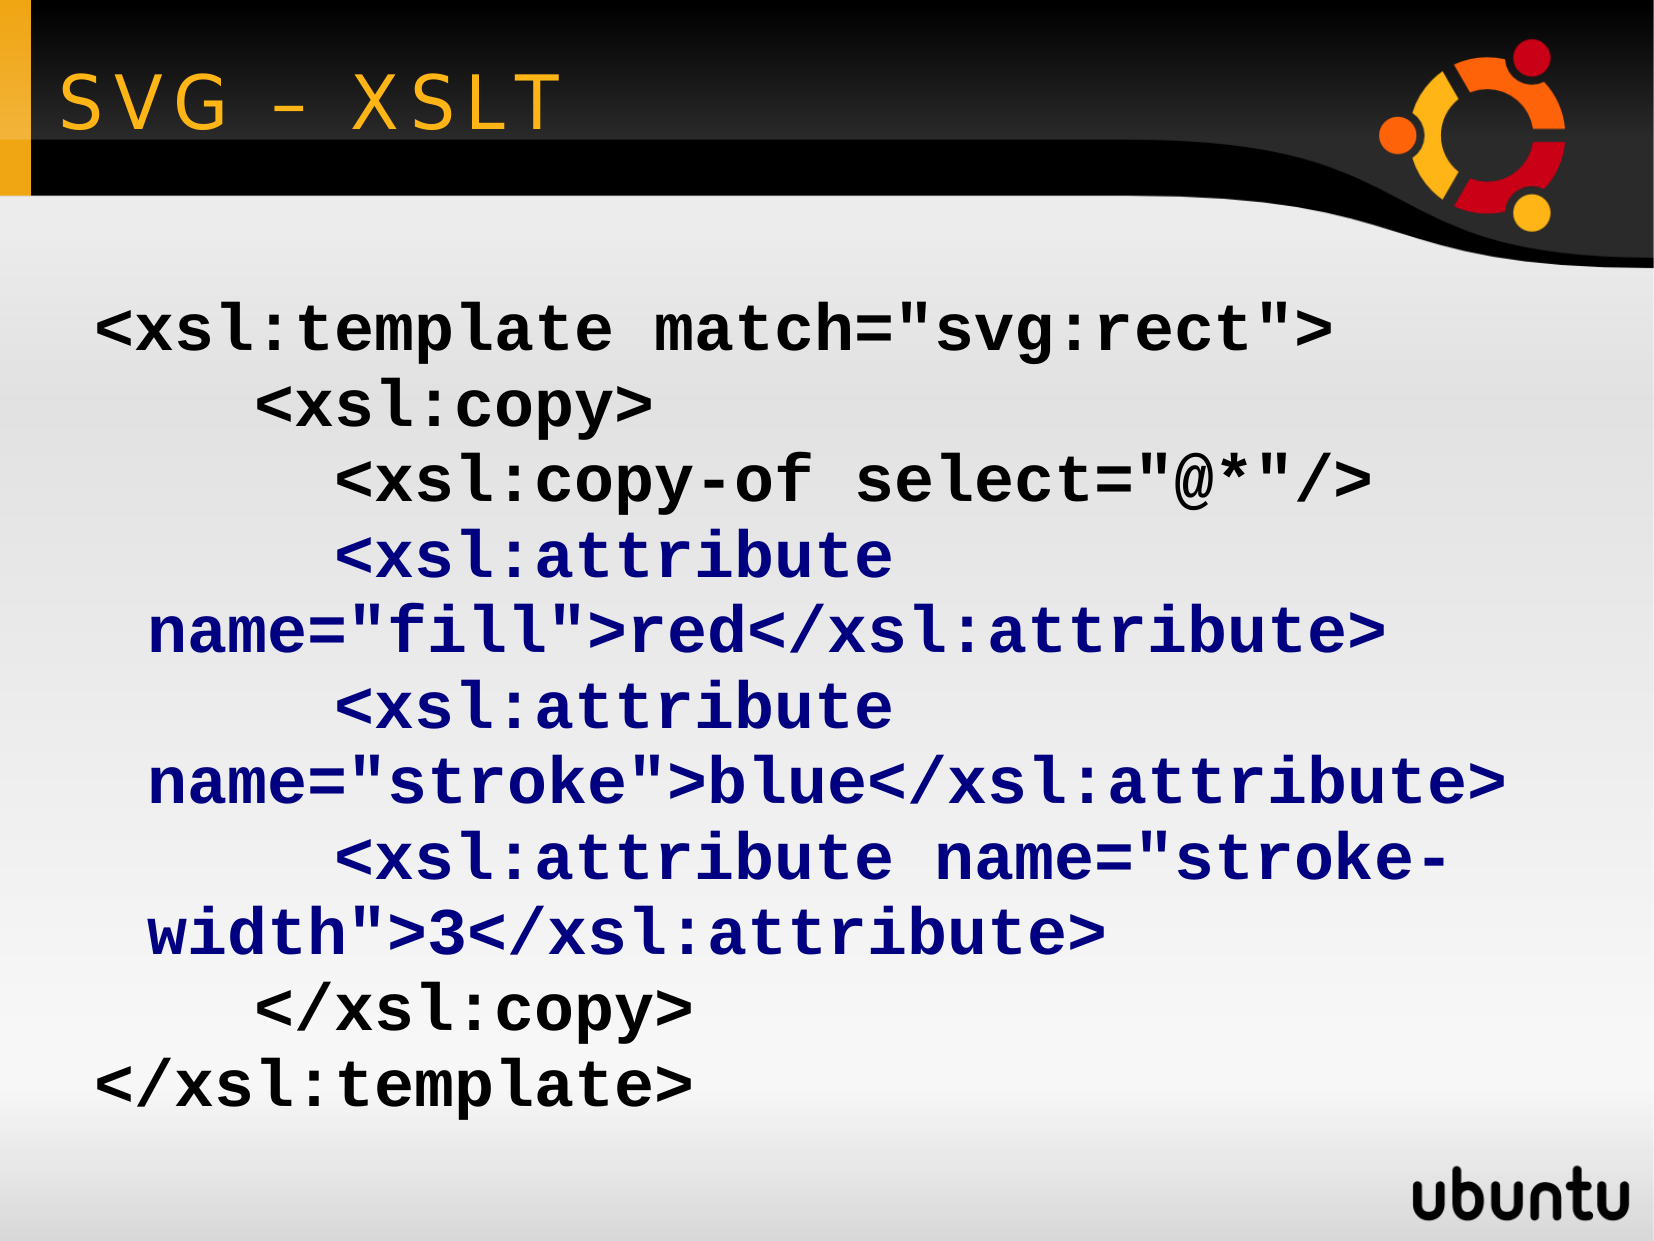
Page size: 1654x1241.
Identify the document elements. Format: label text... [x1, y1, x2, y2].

picture [0, 0, 1654, 1241]
title SVG – XSLT [59, 29, 1270, 178]
list <xsl:template match="svg:rect"> <xsl:copy> <xsl:copy-of select="@*"/> <xsl:attribute name="fill">red</xsl:attribute> <xsl:attribute name="stroke">blue</xsl:attribute> <xsl:attribute name="stroke-width">3</xsl:attribute> </xsl:copy> </xsl:template> [76, 295, 1565, 1127]
